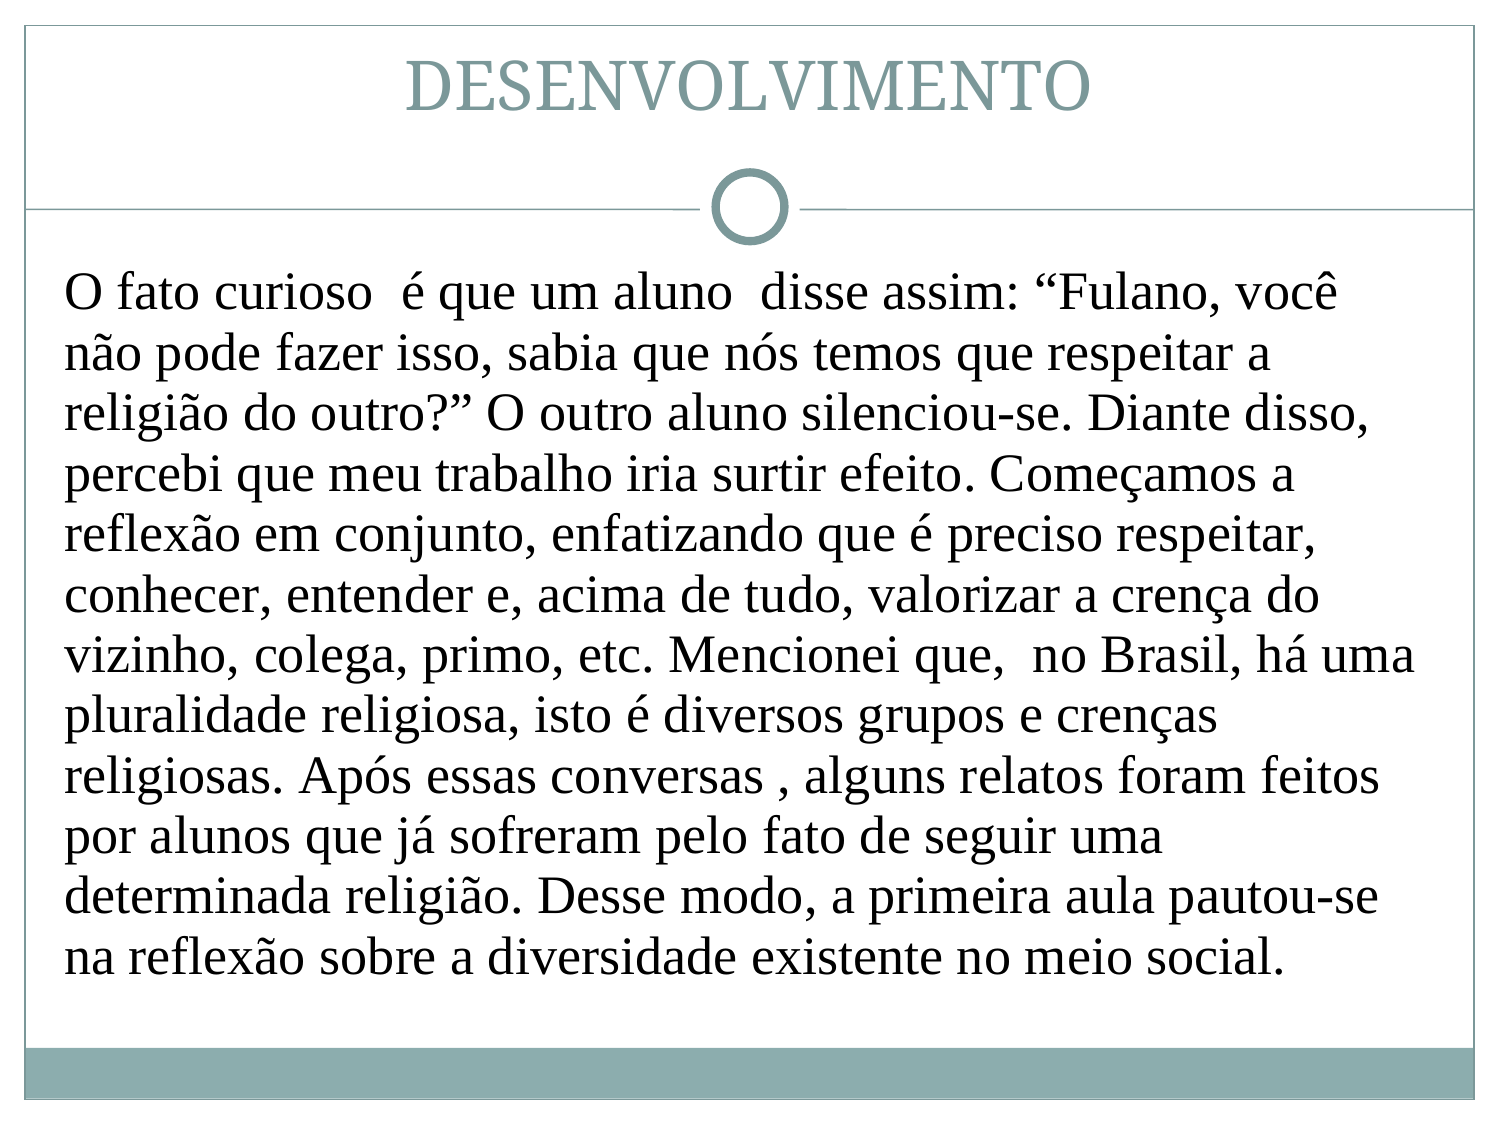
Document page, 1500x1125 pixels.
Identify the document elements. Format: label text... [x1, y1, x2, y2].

text_box O fato curioso é que um aluno disse assim: “Fulano, você não pode fazer isso, sabia que nós temos que respeitar a religião do outro?” O outro aluno silenciou-se. Diante disso, percebi que meu trabalho iria surtir efeito. Começamos a reflexão em conjunto, enfatizando que é preciso respeitar, conhecer, entender e, acima de tudo, valorizar a crença do vizinho, colega, primo, etc. Mencionei que, no Brasil, há uma pluralidade religiosa, isto é diversos grupos e crenças religiosas. Após essas conversas , alguns relatos foram feitos por alunos que já sofreram pelo fato de seguir uma determinada religião. Desse modo, a primeira aula pautou-se na reflexão sobre a diversidade existente no meio social. [49, 250, 1445, 1125]
text_box DESENVOLVIMENTO [49, 37, 1450, 162]
